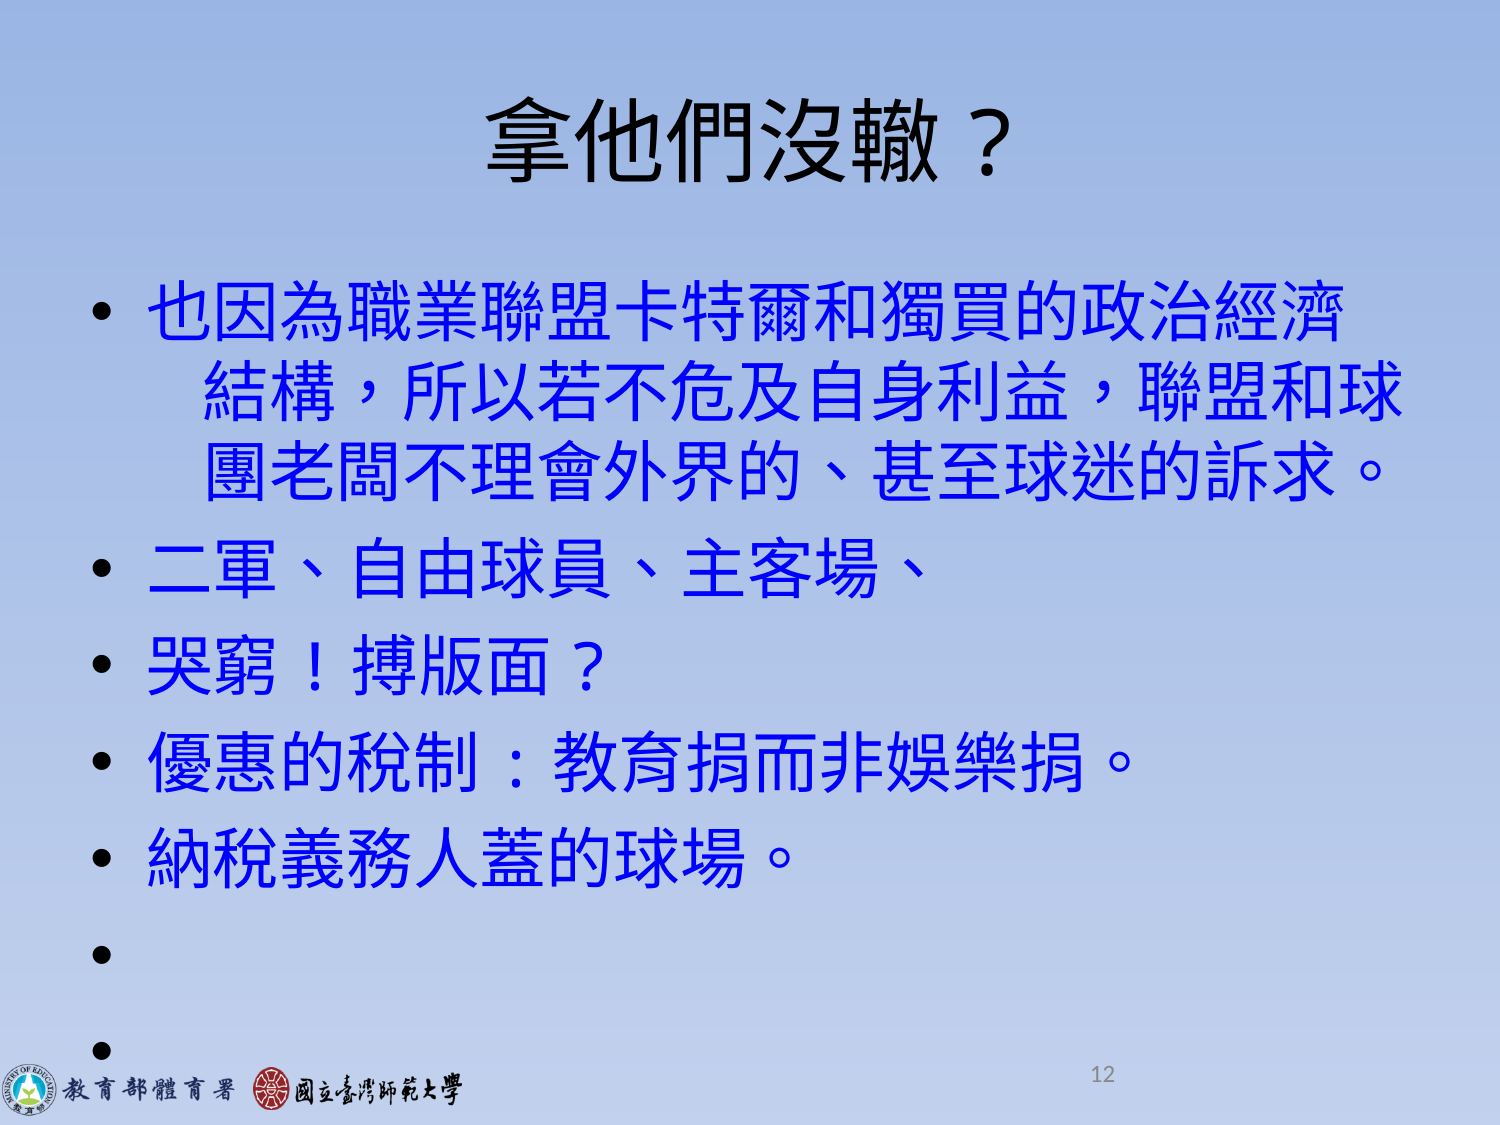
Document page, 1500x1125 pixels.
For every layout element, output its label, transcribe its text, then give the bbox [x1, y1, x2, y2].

title 拿他們沒轍? [75, 45, 1426, 233]
list 也因為職業聯盟卡特爾和獨買的政治經濟結構，所以若不危及自身利益，聯盟和球團老闆不理會外界的、甚至球迷的訴求。 二軍、自由球員、主客場、 哭窮!搏版面? 優惠的稅制:教育捐而非娛樂捐。 納稅義務人蓋的球場。 [75, 262, 1426, 1005]
text_box [1074, 1042, 1426, 1103]
